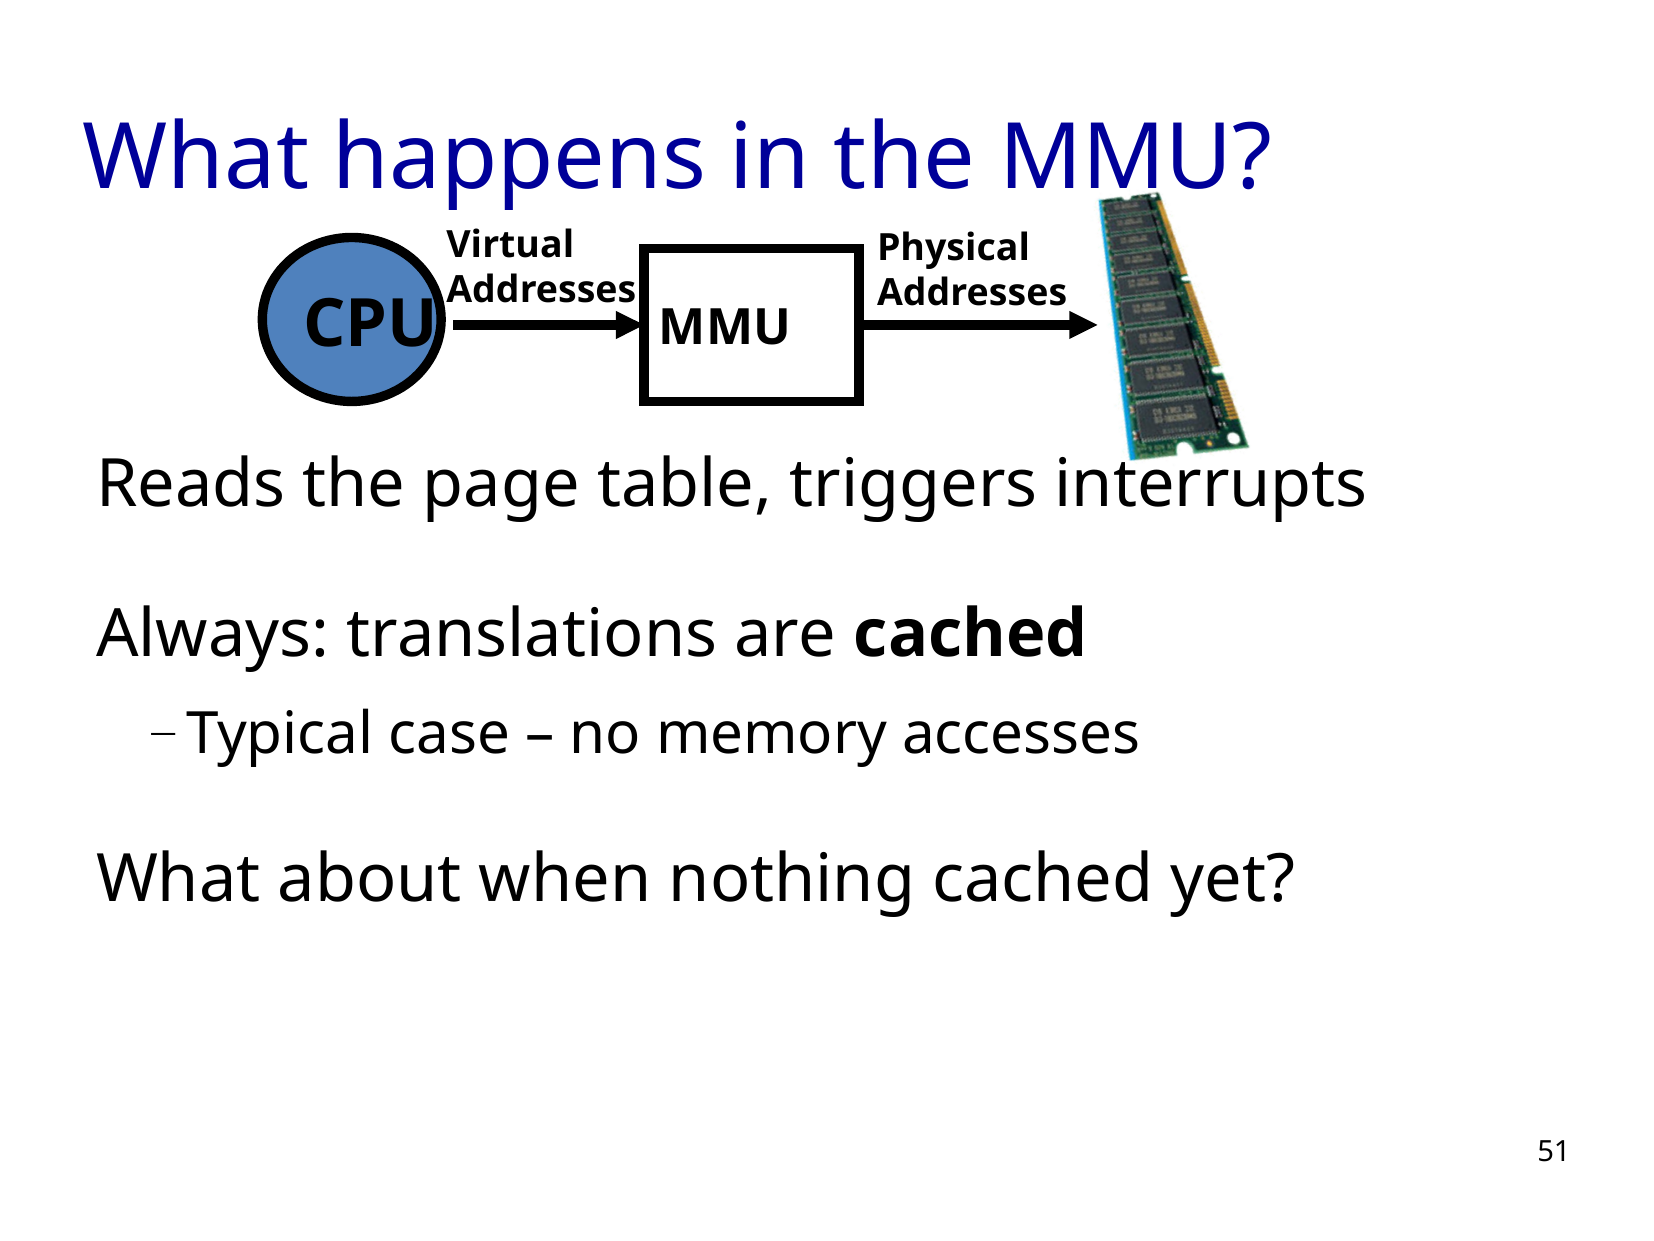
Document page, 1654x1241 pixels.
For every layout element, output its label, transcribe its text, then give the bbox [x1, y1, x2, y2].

list Reads the page table, triggers interrupts Always: translations are cached Typical case – no memory accesses What about when nothing cached yet? [60, 435, 1571, 1096]
title What happens in the MMU? [82, 49, 1571, 257]
text_box MMU [644, 248, 859, 402]
picture [988, 161, 1351, 511]
text_box Physical Addresses [862, 215, 1090, 321]
text_box CPU [262, 237, 442, 402]
text_box Virtual Addresses [431, 212, 648, 318]
